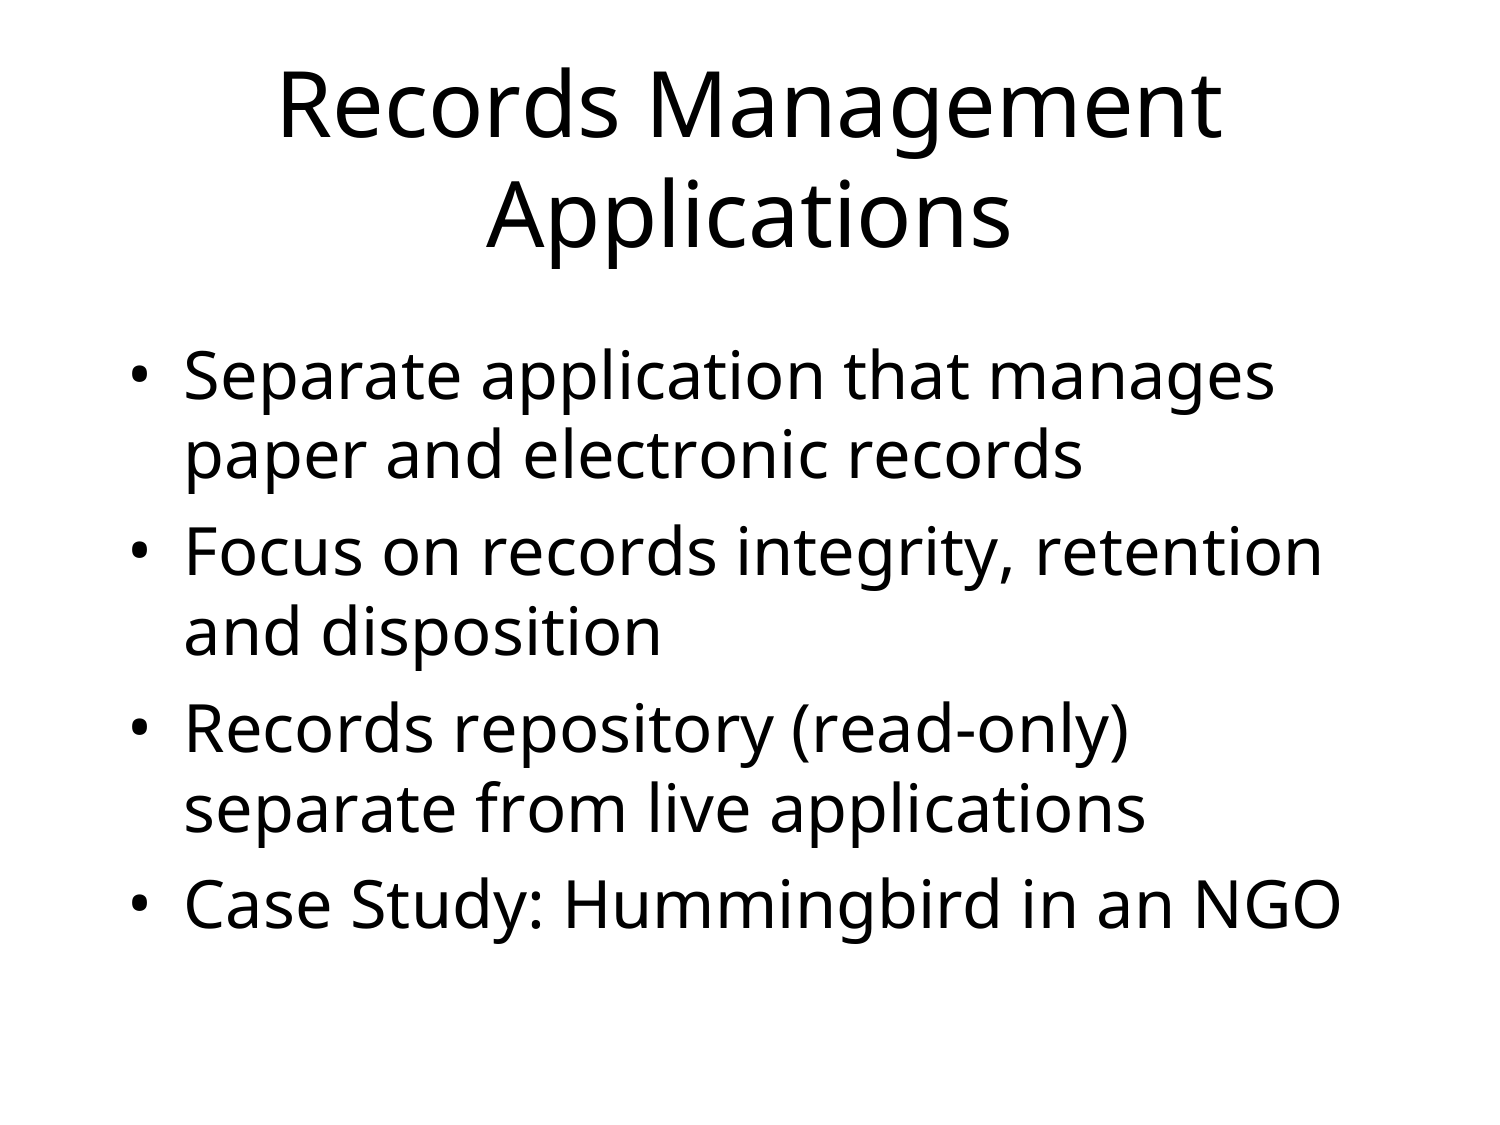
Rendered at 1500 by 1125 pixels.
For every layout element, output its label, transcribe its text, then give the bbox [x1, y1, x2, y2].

title Records Management Applications [112, 38, 1388, 274]
list Separate application that manages paper and electronic records Focus on records integrity, retention and disposition Records repository (read-only) separate from live applications Case Study: Hummingbird in an NGO [112, 324, 1388, 1051]
